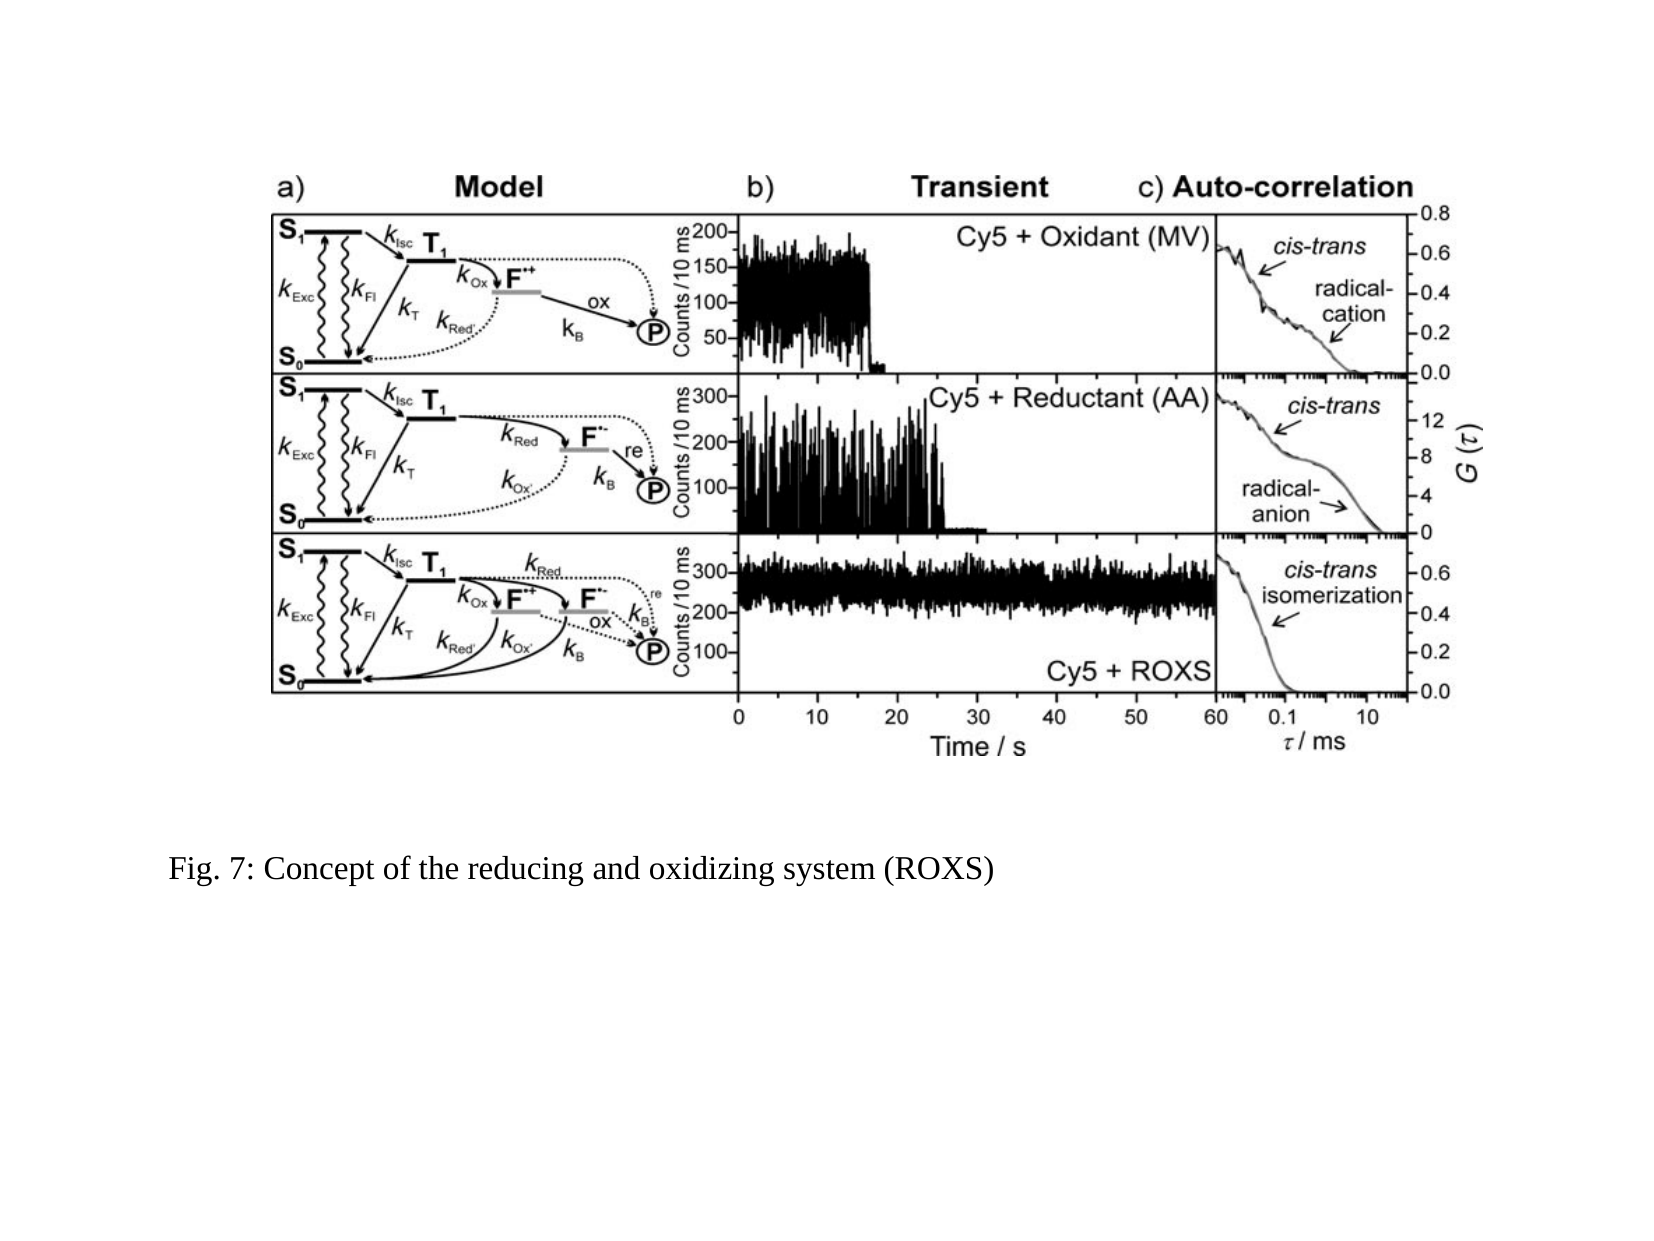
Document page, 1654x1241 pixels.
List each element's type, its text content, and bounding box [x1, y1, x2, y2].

text_box Fig. 7: Concept of the reducing and oxidizing system (ROXS) [153, 842, 1560, 895]
picture [271, 175, 1483, 756]
